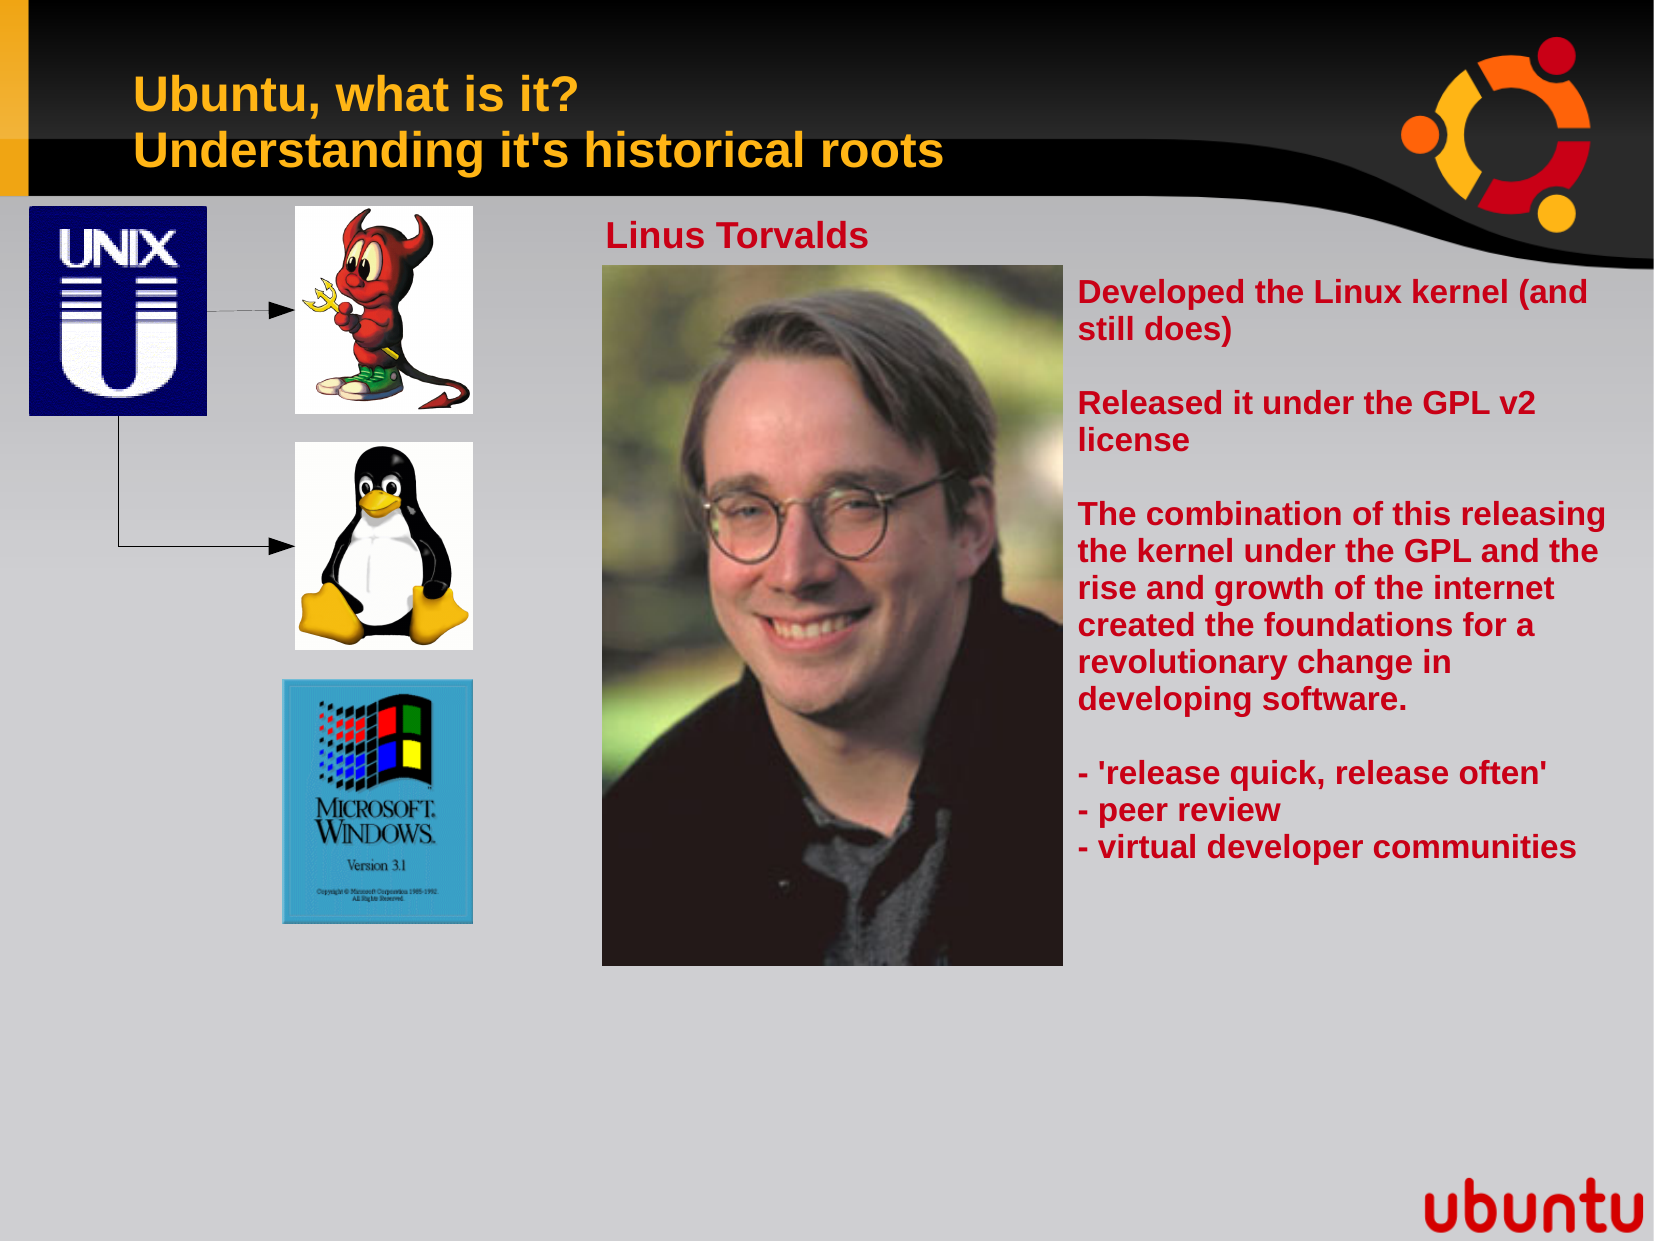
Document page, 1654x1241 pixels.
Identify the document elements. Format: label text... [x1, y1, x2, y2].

text_box Developed the Linux kernel (and still does) Released it under the GPL v2 license The combination of this releasing the kernel under the GPL and the rise and growth of the internet created the foundations for a revolutionary change in developing software. - 'release quick, release often' - peer review - virtual developer communities [1062, 265, 1625, 911]
picture [0, 0, 1654, 1241]
text_box Linus Torvalds [590, 206, 1211, 296]
text_box Ubuntu, what is it? Understanding it's historical roots [118, 59, 1093, 186]
